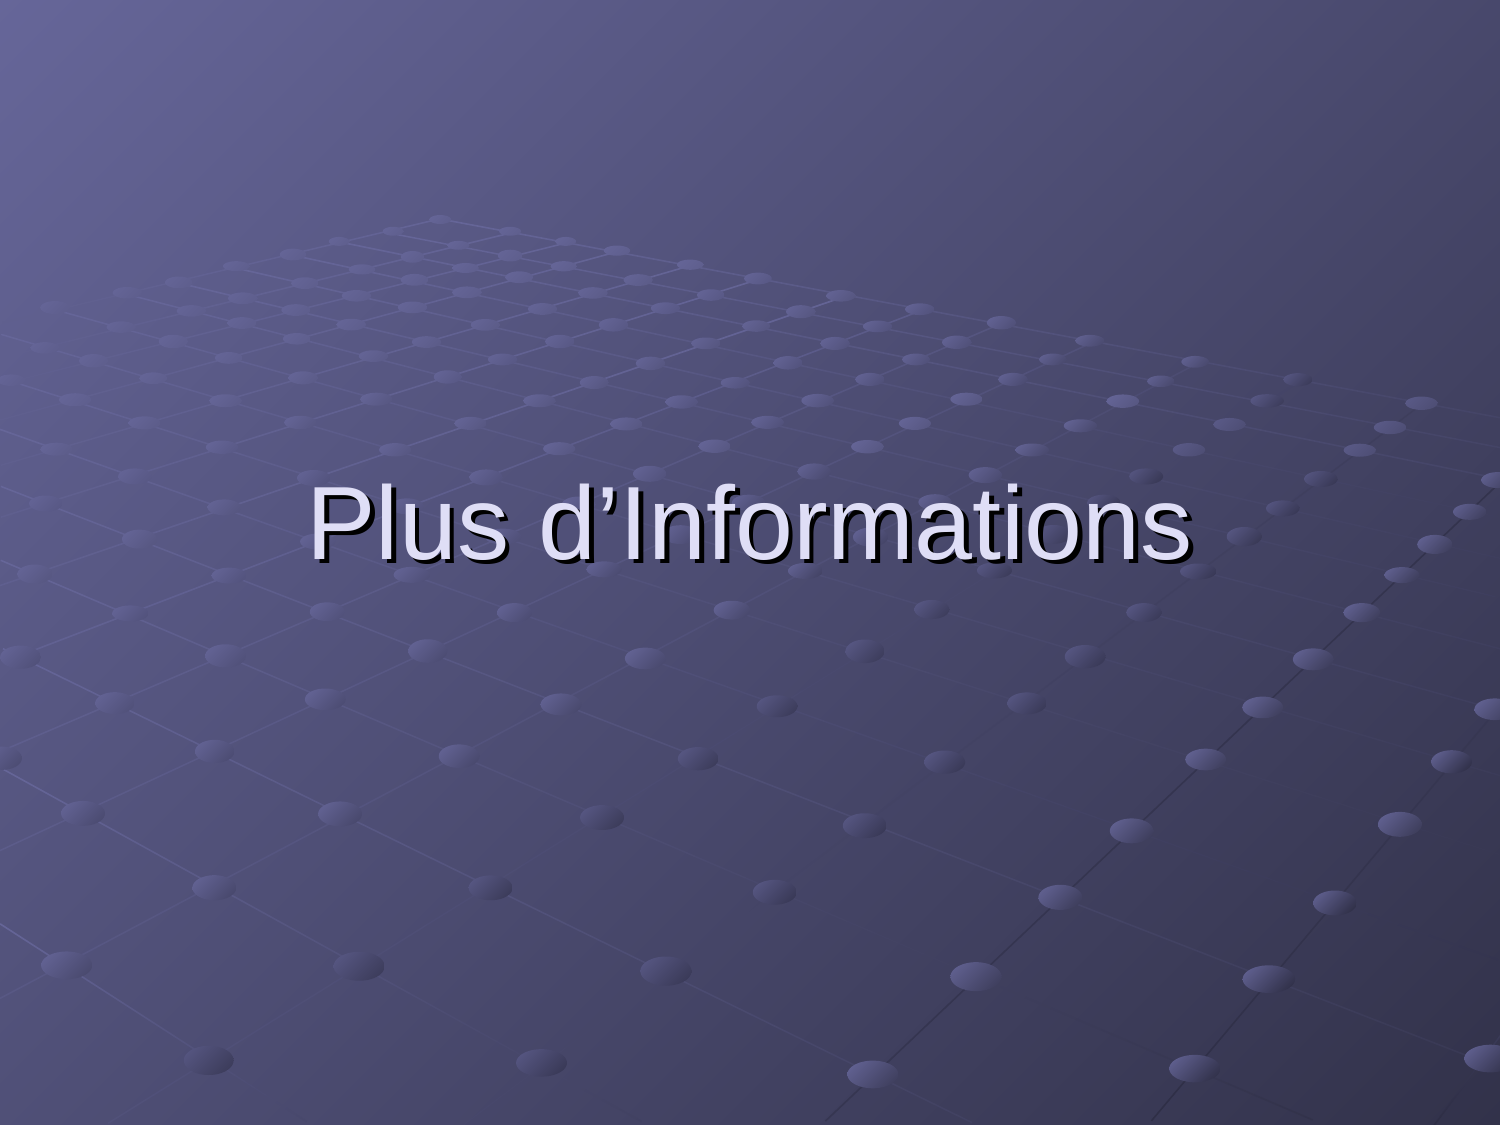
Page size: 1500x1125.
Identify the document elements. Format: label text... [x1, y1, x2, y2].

title Plus d’Informations [112, 302, 1388, 588]
